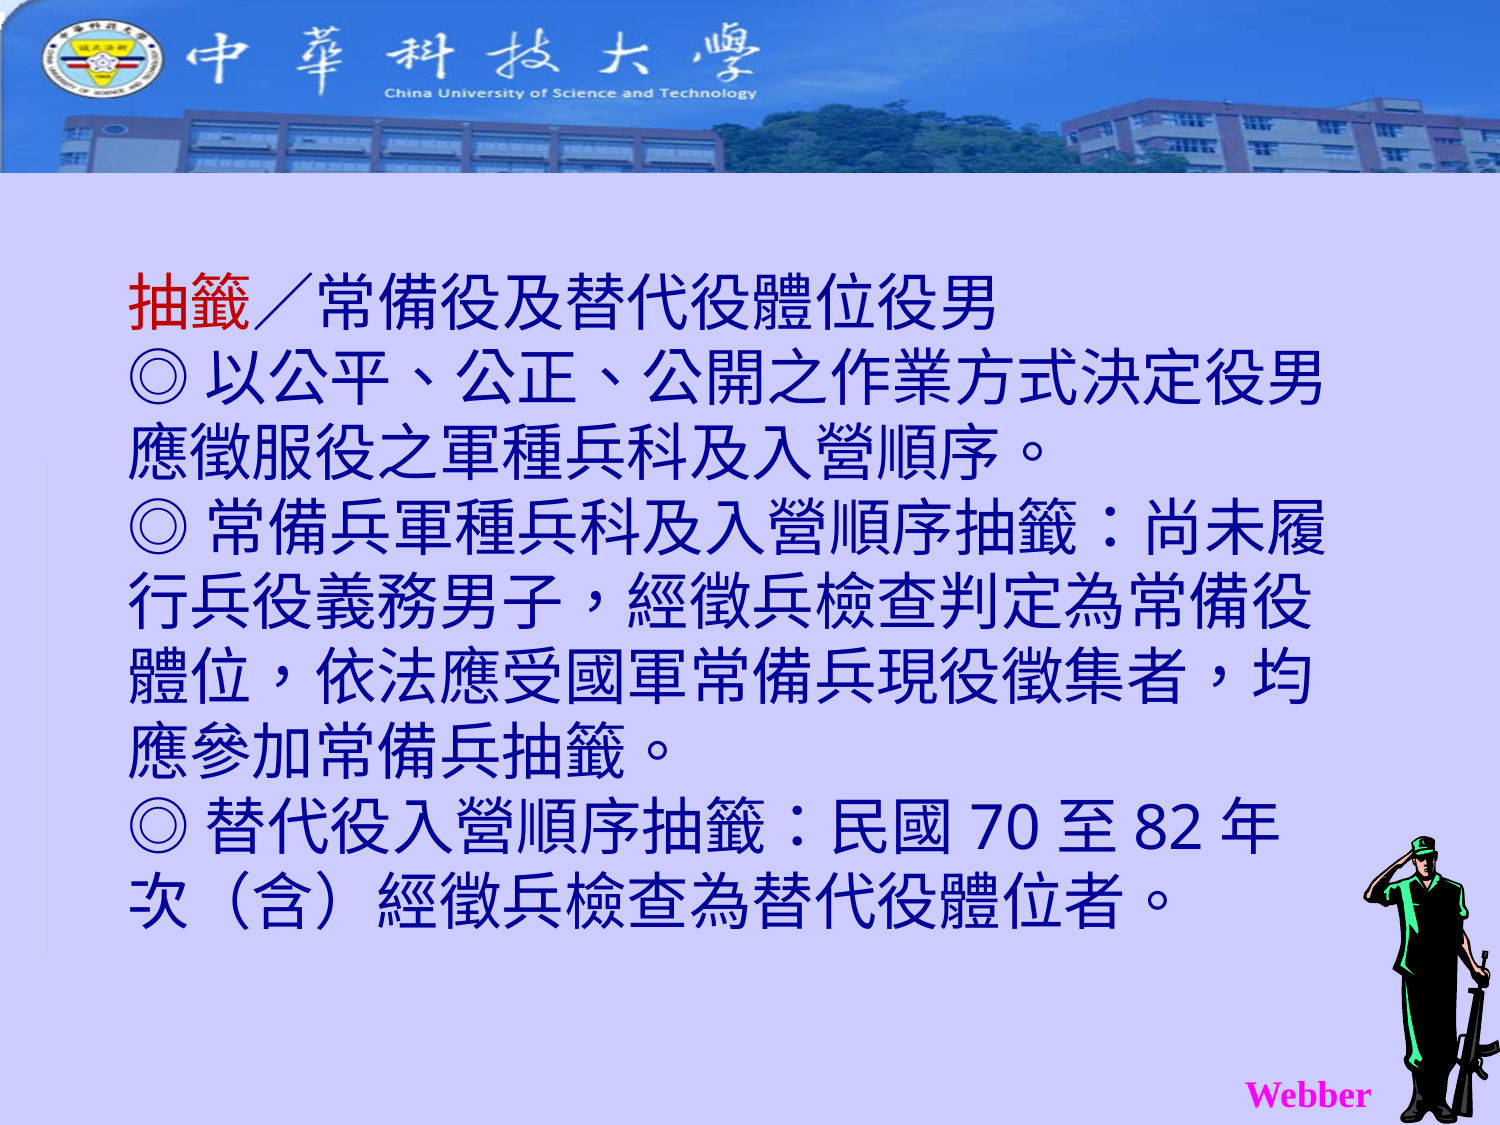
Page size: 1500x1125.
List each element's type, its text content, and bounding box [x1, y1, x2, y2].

text_box 抽籤／常備役及替代役體位役男 ◎以公平、公正、公開之作業方式決定役男應徵服役之軍種兵科及入營順序。 ◎常備兵軍種兵科及入營順序抽籤：尚未履行兵役義務男子，經徵兵檢查判定為常備役體位，依法應受國軍常備兵現役徵集者，均應參加常備兵抽籤。 ◎替代役入營順序抽籤：民國70至82年次（含）經徵兵檢查為替代役體位者。 [112, 255, 1353, 953]
picture [0, 0, 1500, 173]
picture [1363, 835, 1500, 1125]
text_box Webber [1229, 1062, 1407, 1123]
